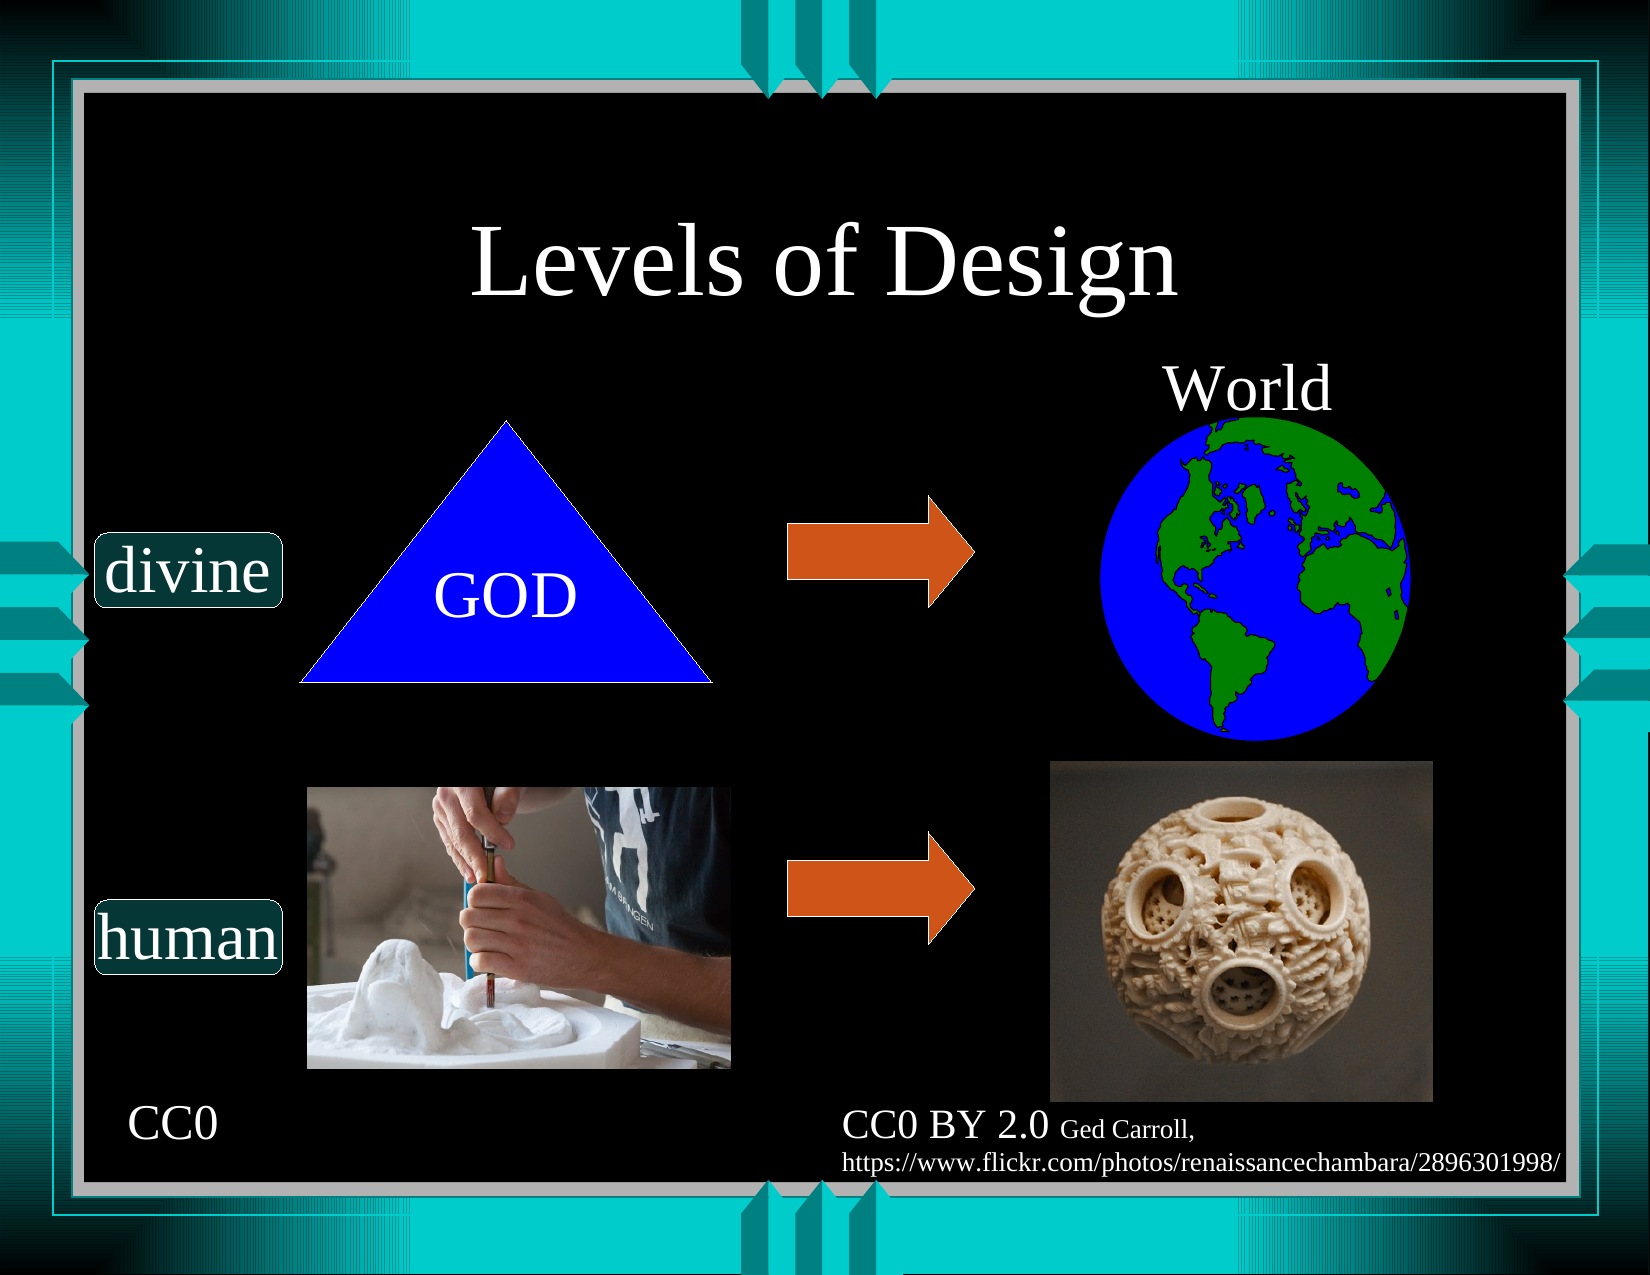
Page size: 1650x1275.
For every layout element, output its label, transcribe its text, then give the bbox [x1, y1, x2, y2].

text_box World [1148, 343, 1437, 466]
text_box divine [94, 532, 283, 608]
text_box [787, 495, 975, 608]
chart [1098, 415, 1412, 743]
picture [1050, 761, 1433, 1093]
picture [307, 787, 731, 1070]
text_box CC0 [112, 1087, 338, 1164]
title Levels of Design [123, 113, 1527, 326]
text_box GOD [299, 420, 713, 683]
text_box human [94, 899, 283, 975]
text_box CC0 BY 2.0 Ged Carroll, https://www.flickr.com/photos/renaissancechambara/2896301998/ [827, 1093, 1605, 1218]
text_box [787, 831, 975, 945]
